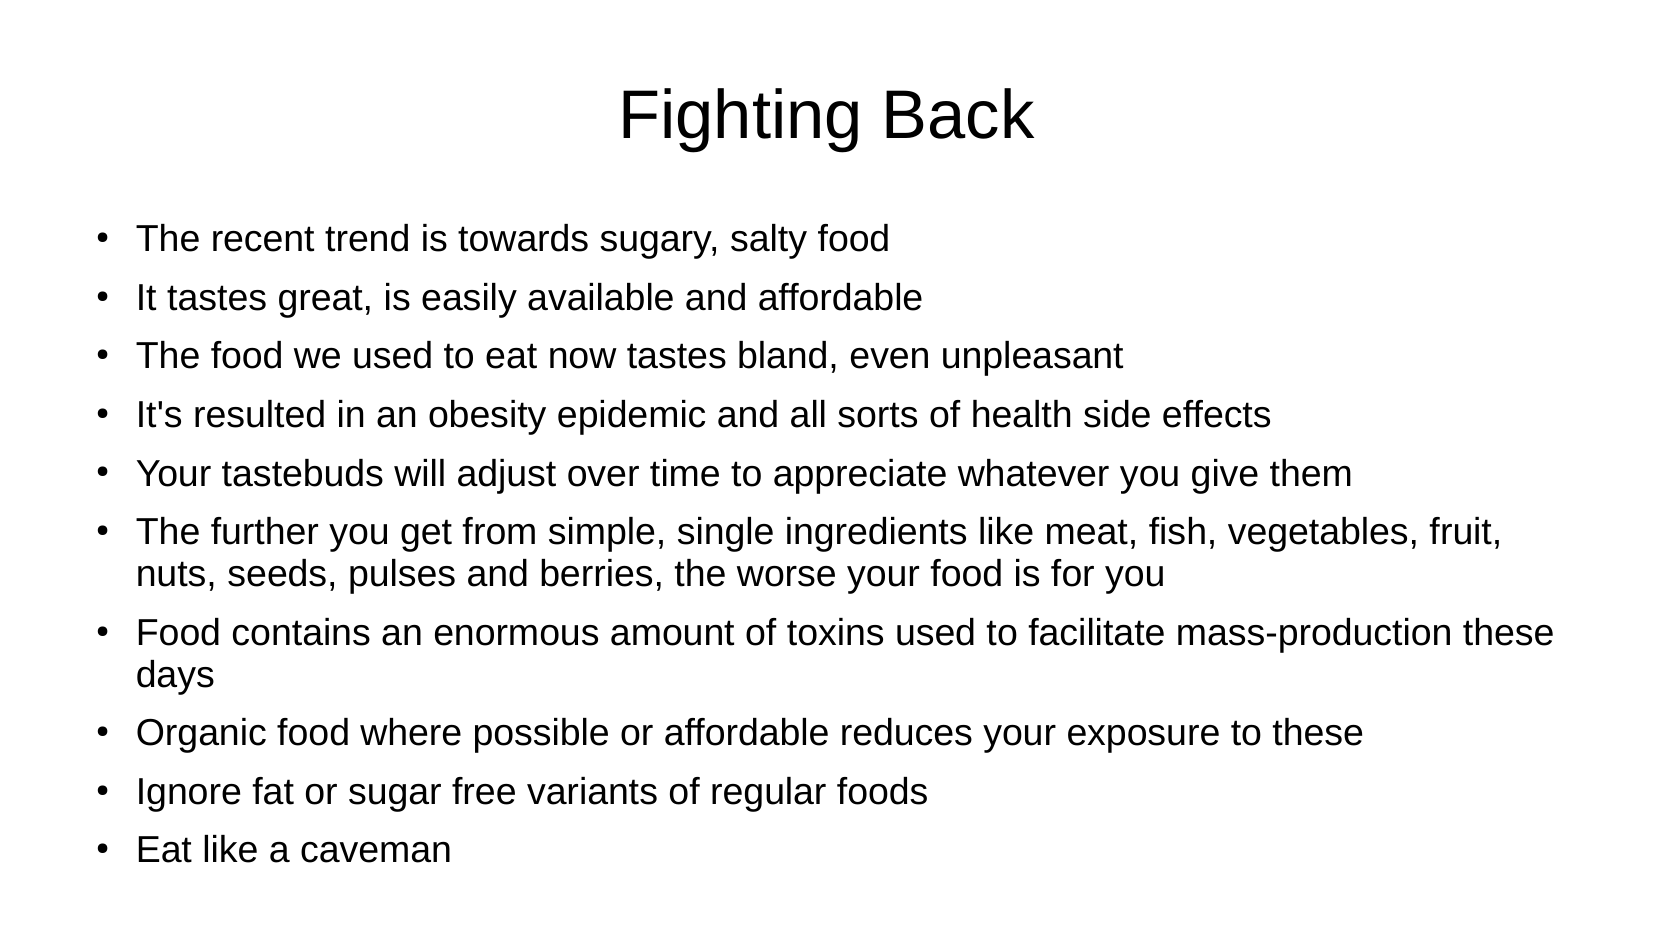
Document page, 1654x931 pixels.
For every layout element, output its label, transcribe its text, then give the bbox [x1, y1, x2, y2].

list The recent trend is towards sugary, salty food It tastes great, is easily available and affordable The food we used to eat now tastes bland, even unpleasant It's resulted in an obesity epidemic and all sorts of health side effects Your tastebuds will adjust over time to appreciate whatever you give them The further you get from simple, single ingredients like meat, fish, vegetables, fruit, nuts, seeds, pulses and berries, the worse your food is for you Food contains an enormous amount of toxins used to facilitate mass-production these days Organic food where possible or affordable reduces your exposure to these Ignore fat or sugar free variants of regular foods Eat like a caveman [82, 217, 1571, 875]
title Fighting Back [82, 37, 1571, 193]
